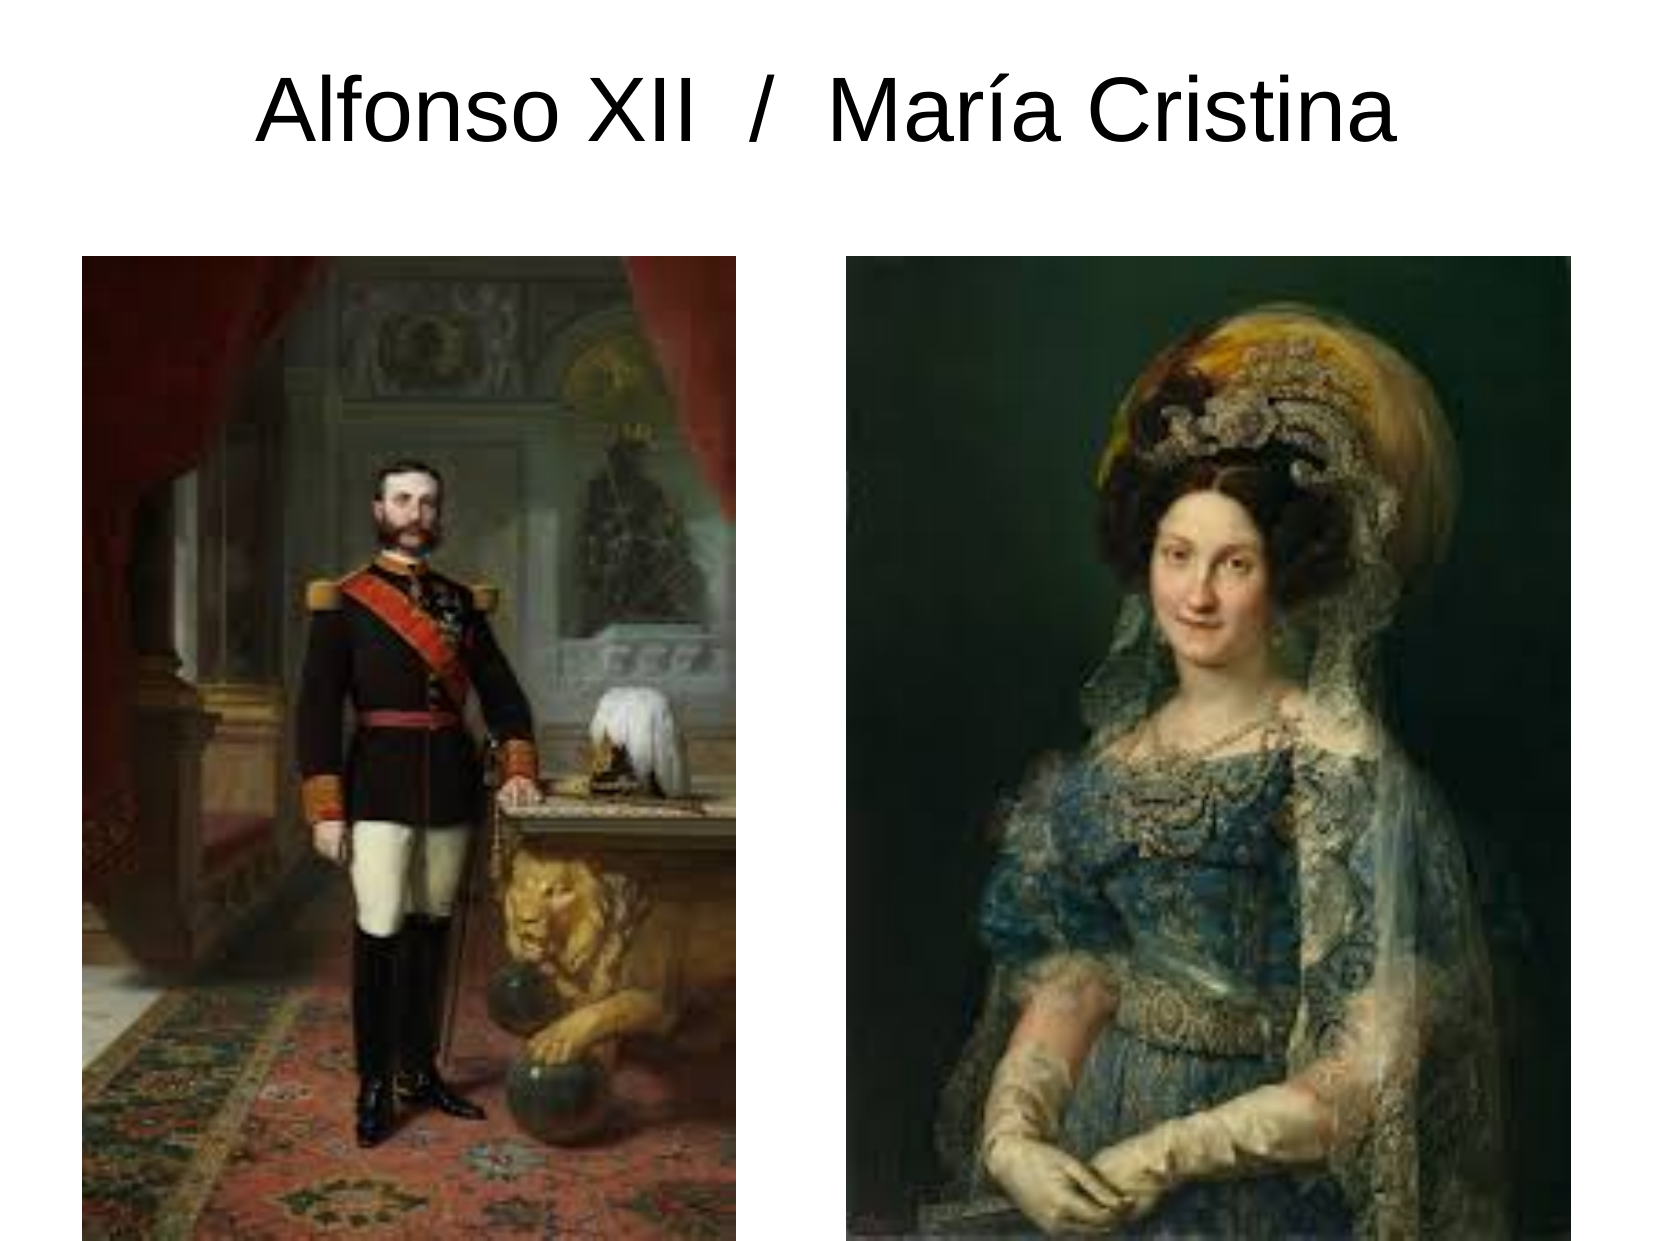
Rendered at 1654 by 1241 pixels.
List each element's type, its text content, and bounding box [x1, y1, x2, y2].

picture [846, 256, 1571, 1241]
title Alfonso XII / María Cristina [82, 49, 1571, 257]
picture [82, 256, 736, 1241]
